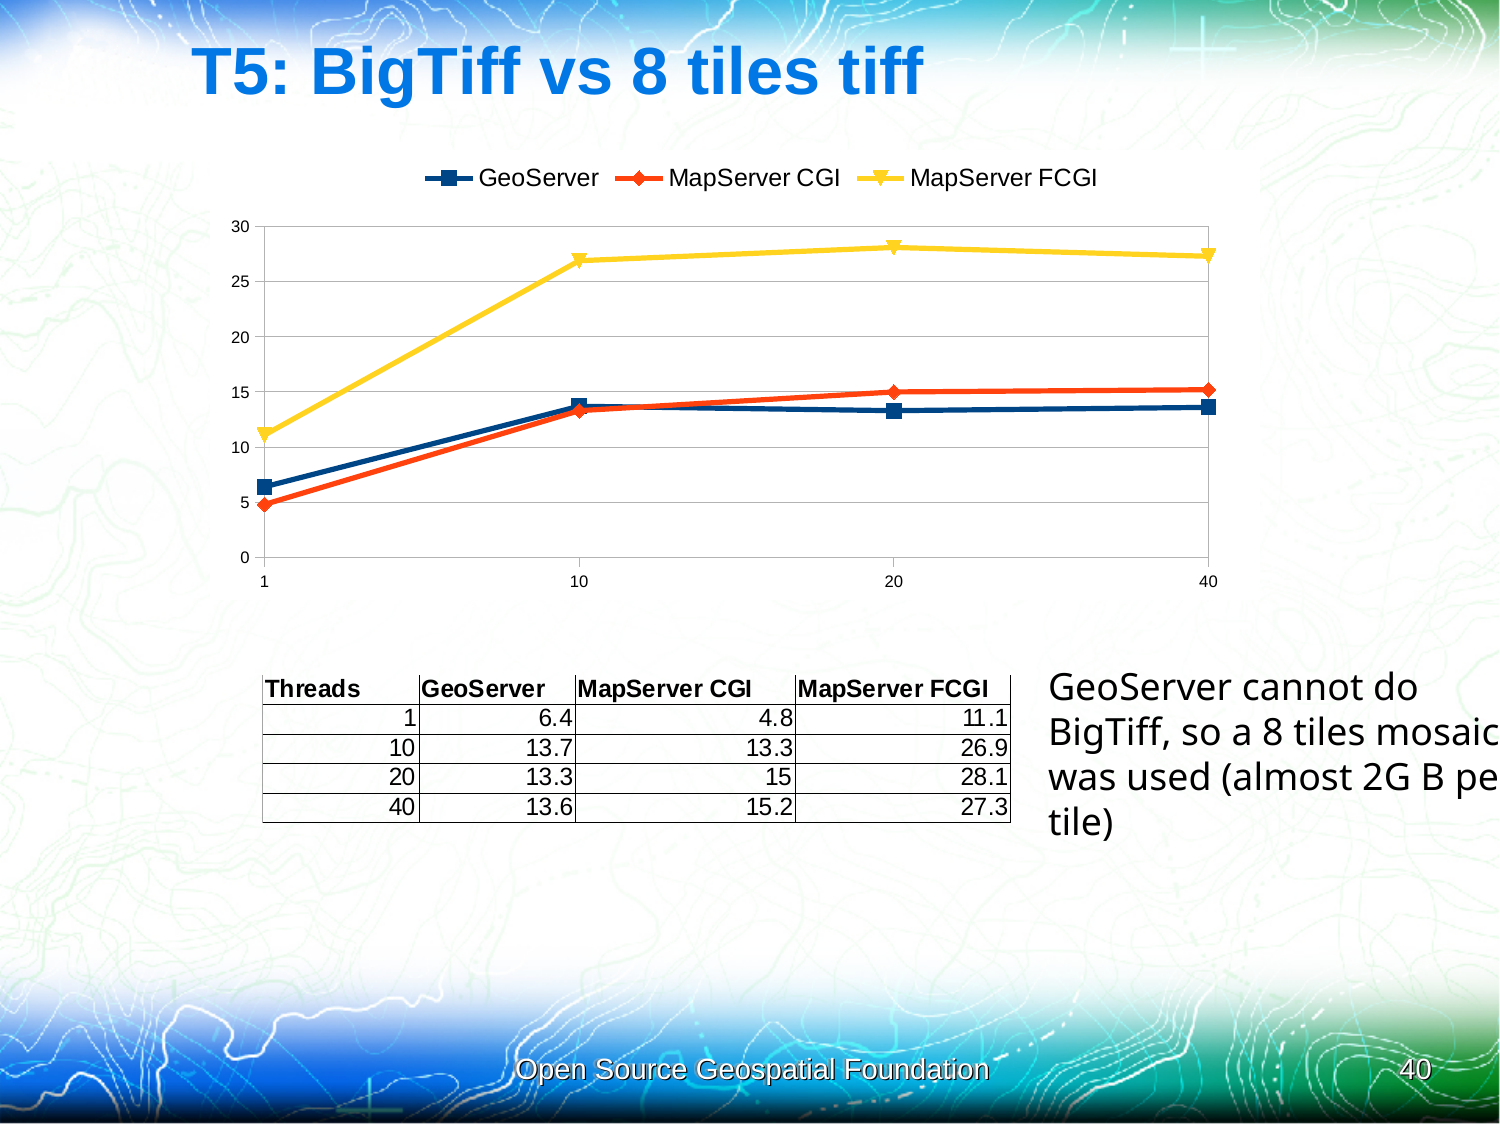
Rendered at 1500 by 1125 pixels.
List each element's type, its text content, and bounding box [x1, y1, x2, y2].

chart [210, 149, 1261, 601]
picture [0, 0, 1500, 1125]
chart [262, 675, 1013, 826]
title T5: BigTiff vs 8 tiles tiff [177, 20, 1477, 122]
text_box GeoServer cannot do BigTiff, so a 8 tiles mosaic was used (almost 2G B per tile) [1033, 655, 1500, 851]
